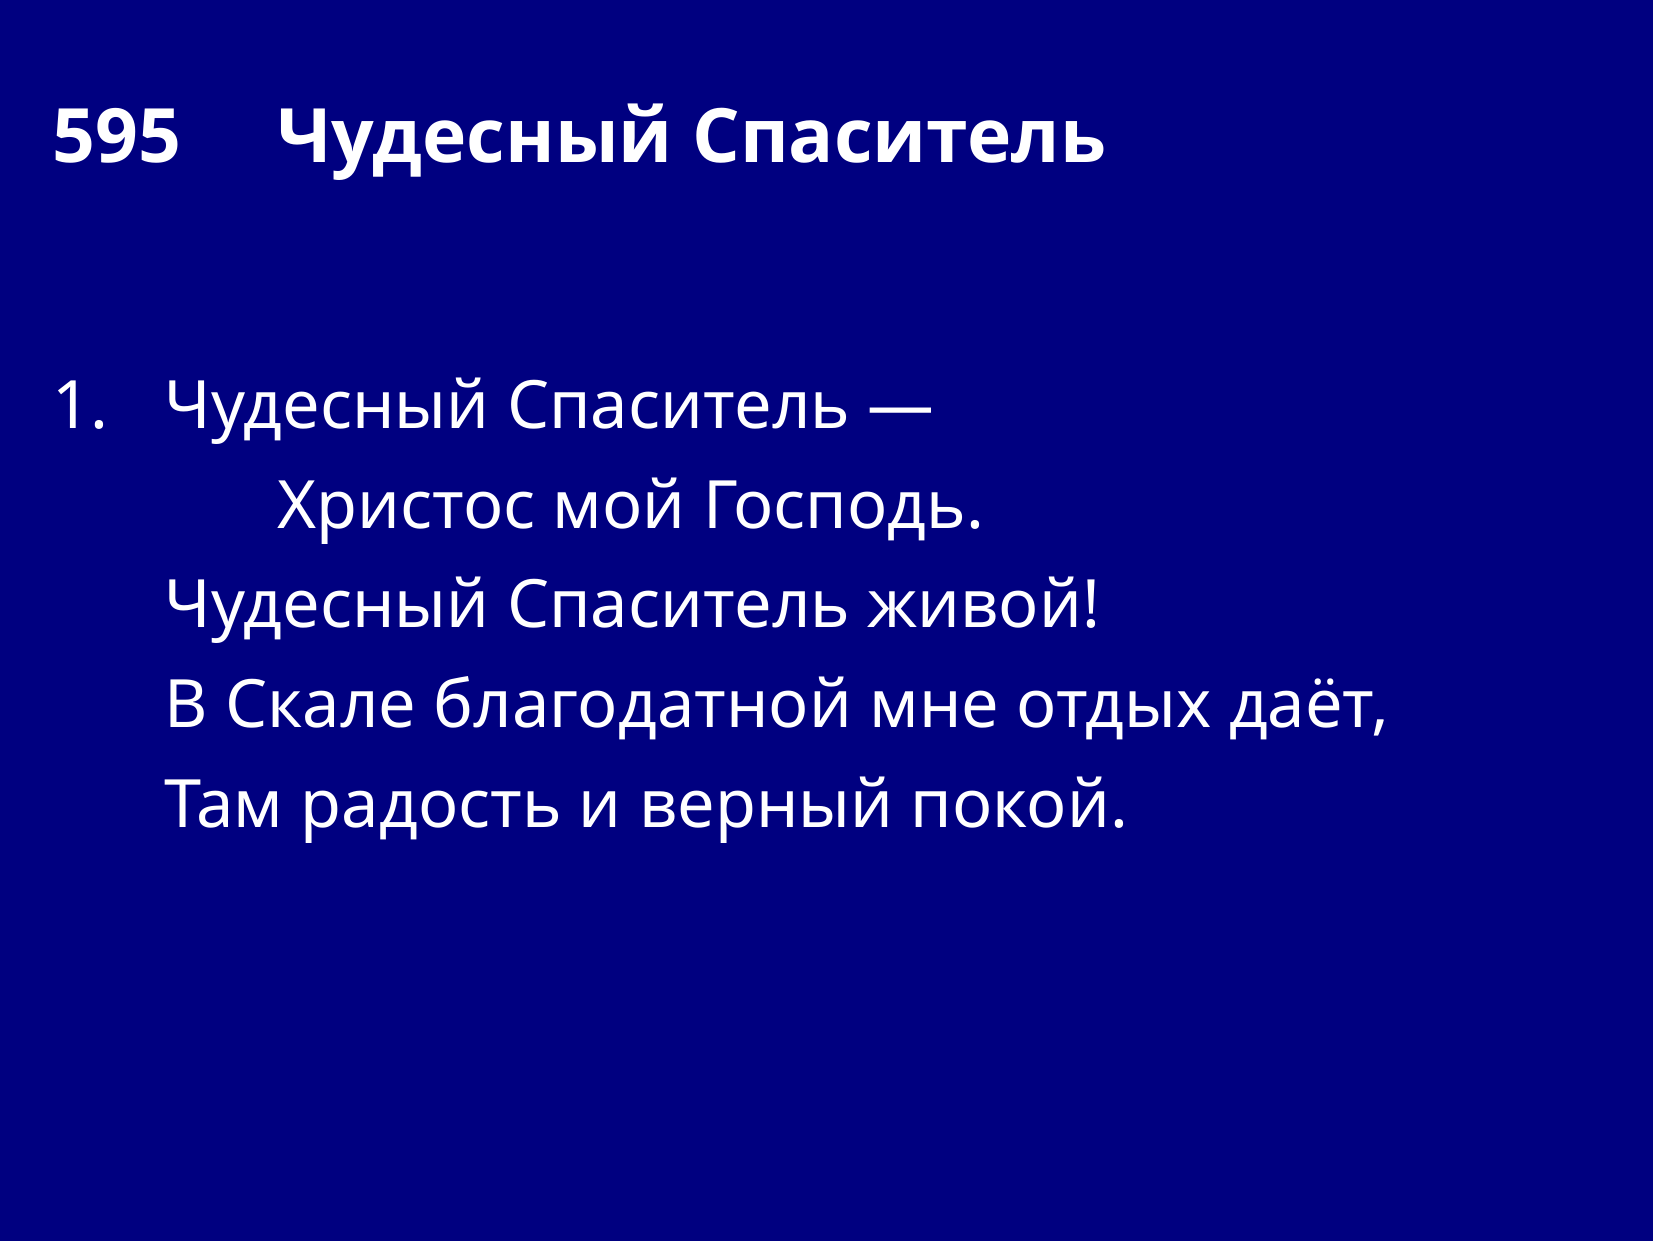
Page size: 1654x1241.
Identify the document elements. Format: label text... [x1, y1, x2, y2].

text_box 1. Чудесный Спаситель — Христос мой Господь. Чудесный Спаситель живой! В Скале благодатной мне отдых даёт, Там радость и верный покой. [37, 188, 1576, 1163]
text_box 595 Чудесный Спаситель [37, 75, 1576, 188]
